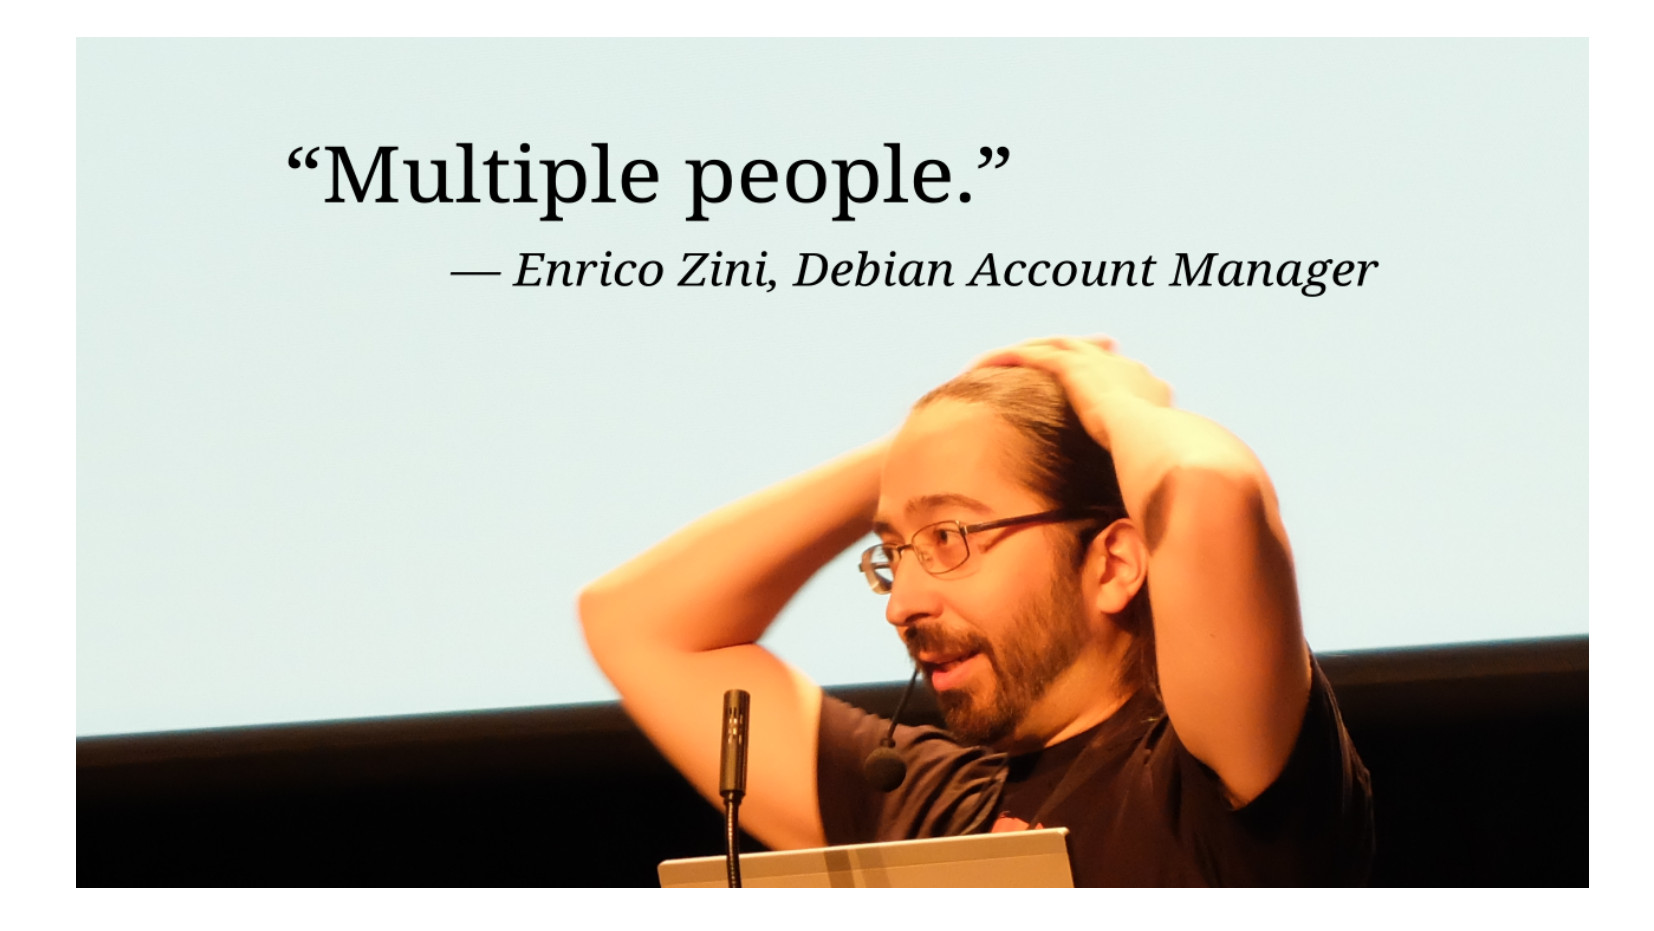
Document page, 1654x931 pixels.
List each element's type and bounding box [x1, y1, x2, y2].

picture [76, 37, 1589, 888]
